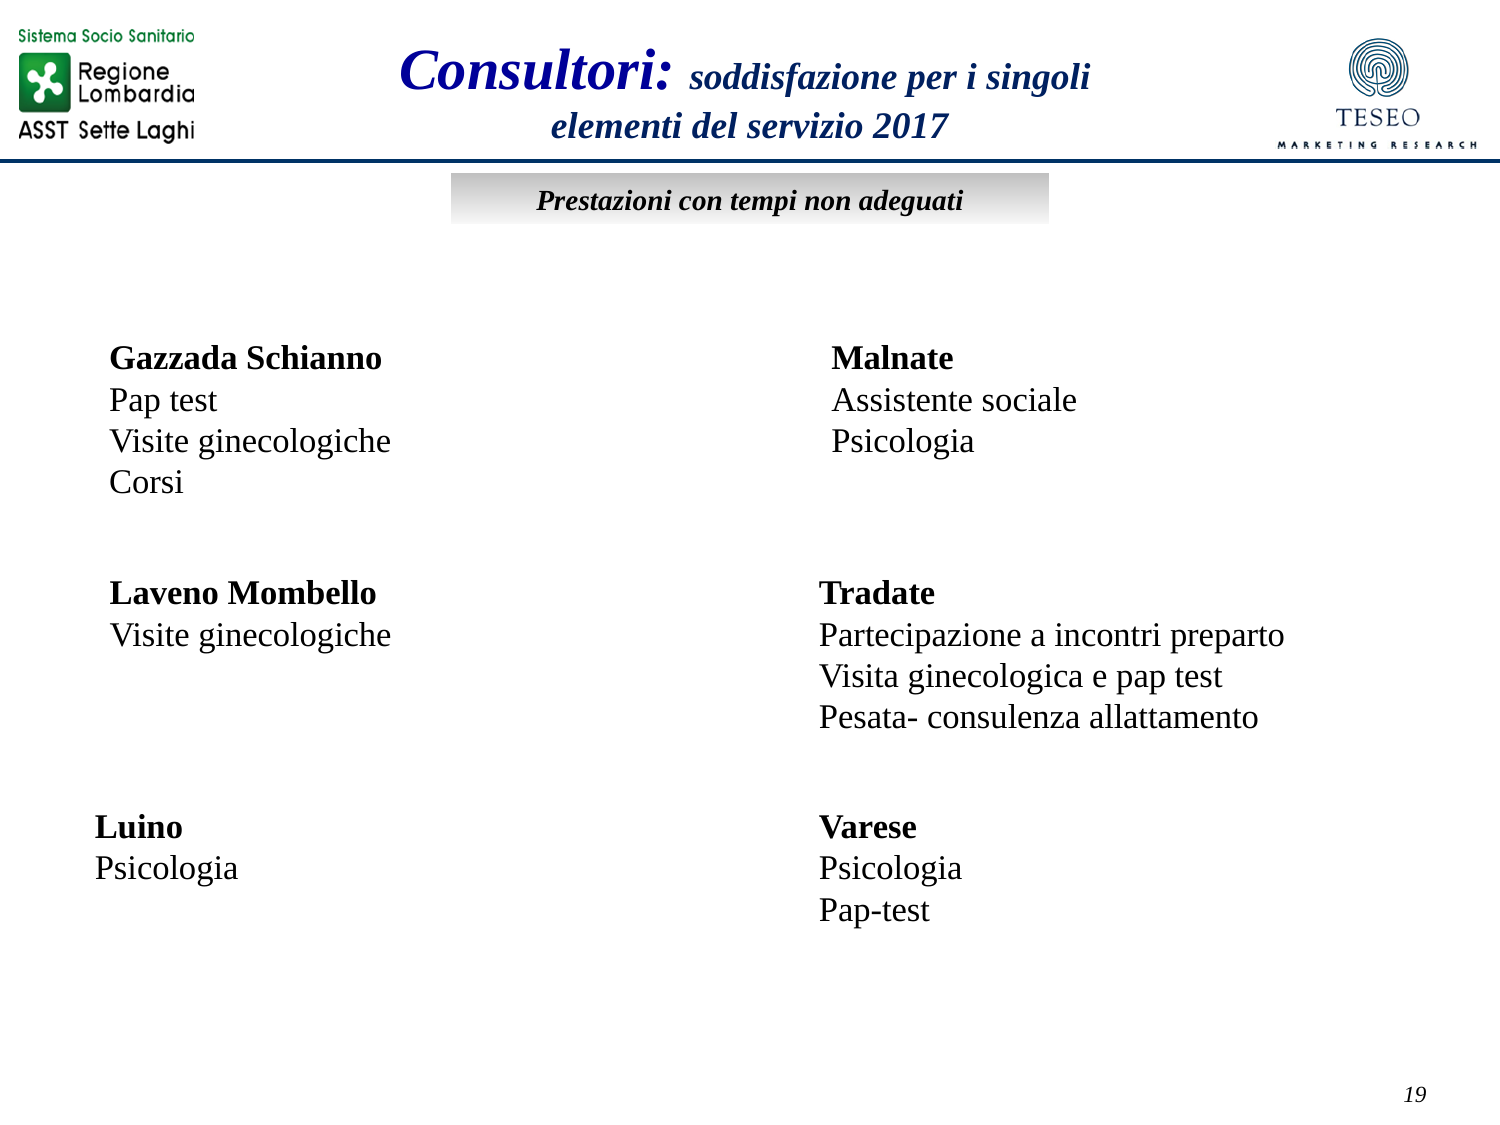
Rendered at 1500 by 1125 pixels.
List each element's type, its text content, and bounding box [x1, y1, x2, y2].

picture [19, 26, 194, 148]
text_box Varese Psicologia Pap-test [804, 796, 1481, 936]
text_box Luino Psicologia [79, 796, 382, 895]
text_box Tradate Partecipazione a incontri preparto Visita ginecologica e pap test Pesata- consulenza allattamento [804, 562, 1375, 744]
text_box Prestazioni con tempi non adeguati [451, 173, 1049, 224]
text_box Gazzada Schianno Pap test Visite ginecologiche Corsi [94, 327, 406, 509]
text_box Consultori: soddisfazione per i singoli elementi del servizio 2017 [206, 25, 1294, 151]
picture [1294, 30, 1481, 149]
text_box Laveno Mombello Visite ginecologiche [94, 562, 415, 661]
text_box Malnate Assistente sociale Psicologia [816, 327, 1093, 467]
